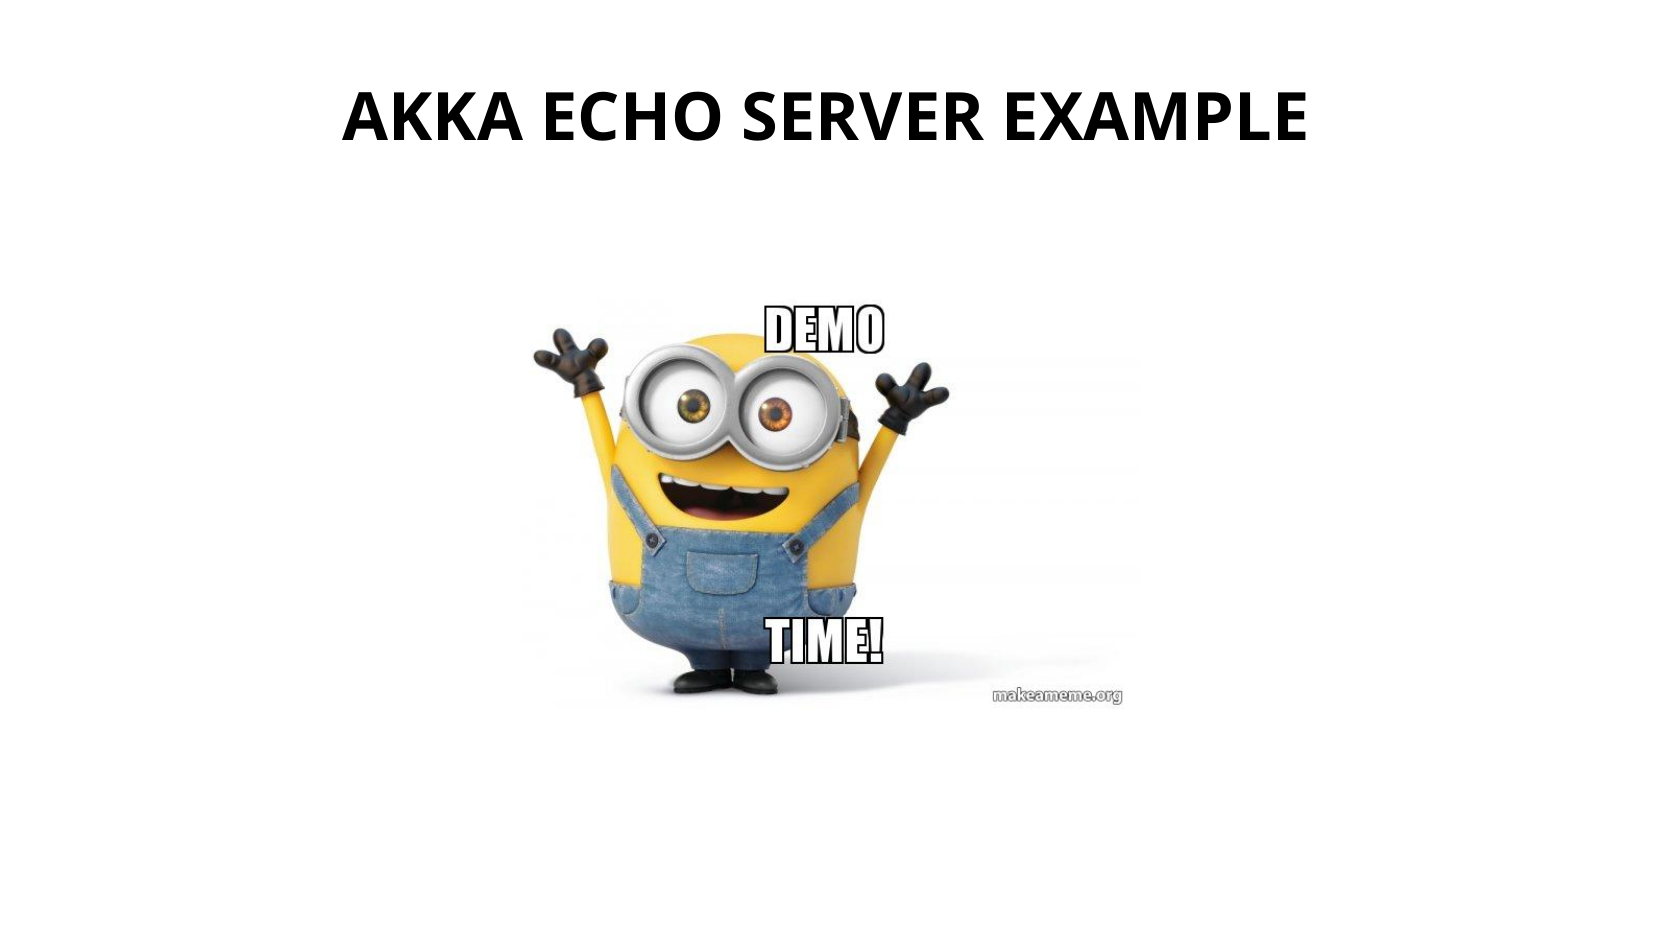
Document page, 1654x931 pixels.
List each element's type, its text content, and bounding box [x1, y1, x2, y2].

picture [514, 291, 1140, 710]
title AKKA ECHO SERVER EXAMPLE [82, 33, 1571, 196]
